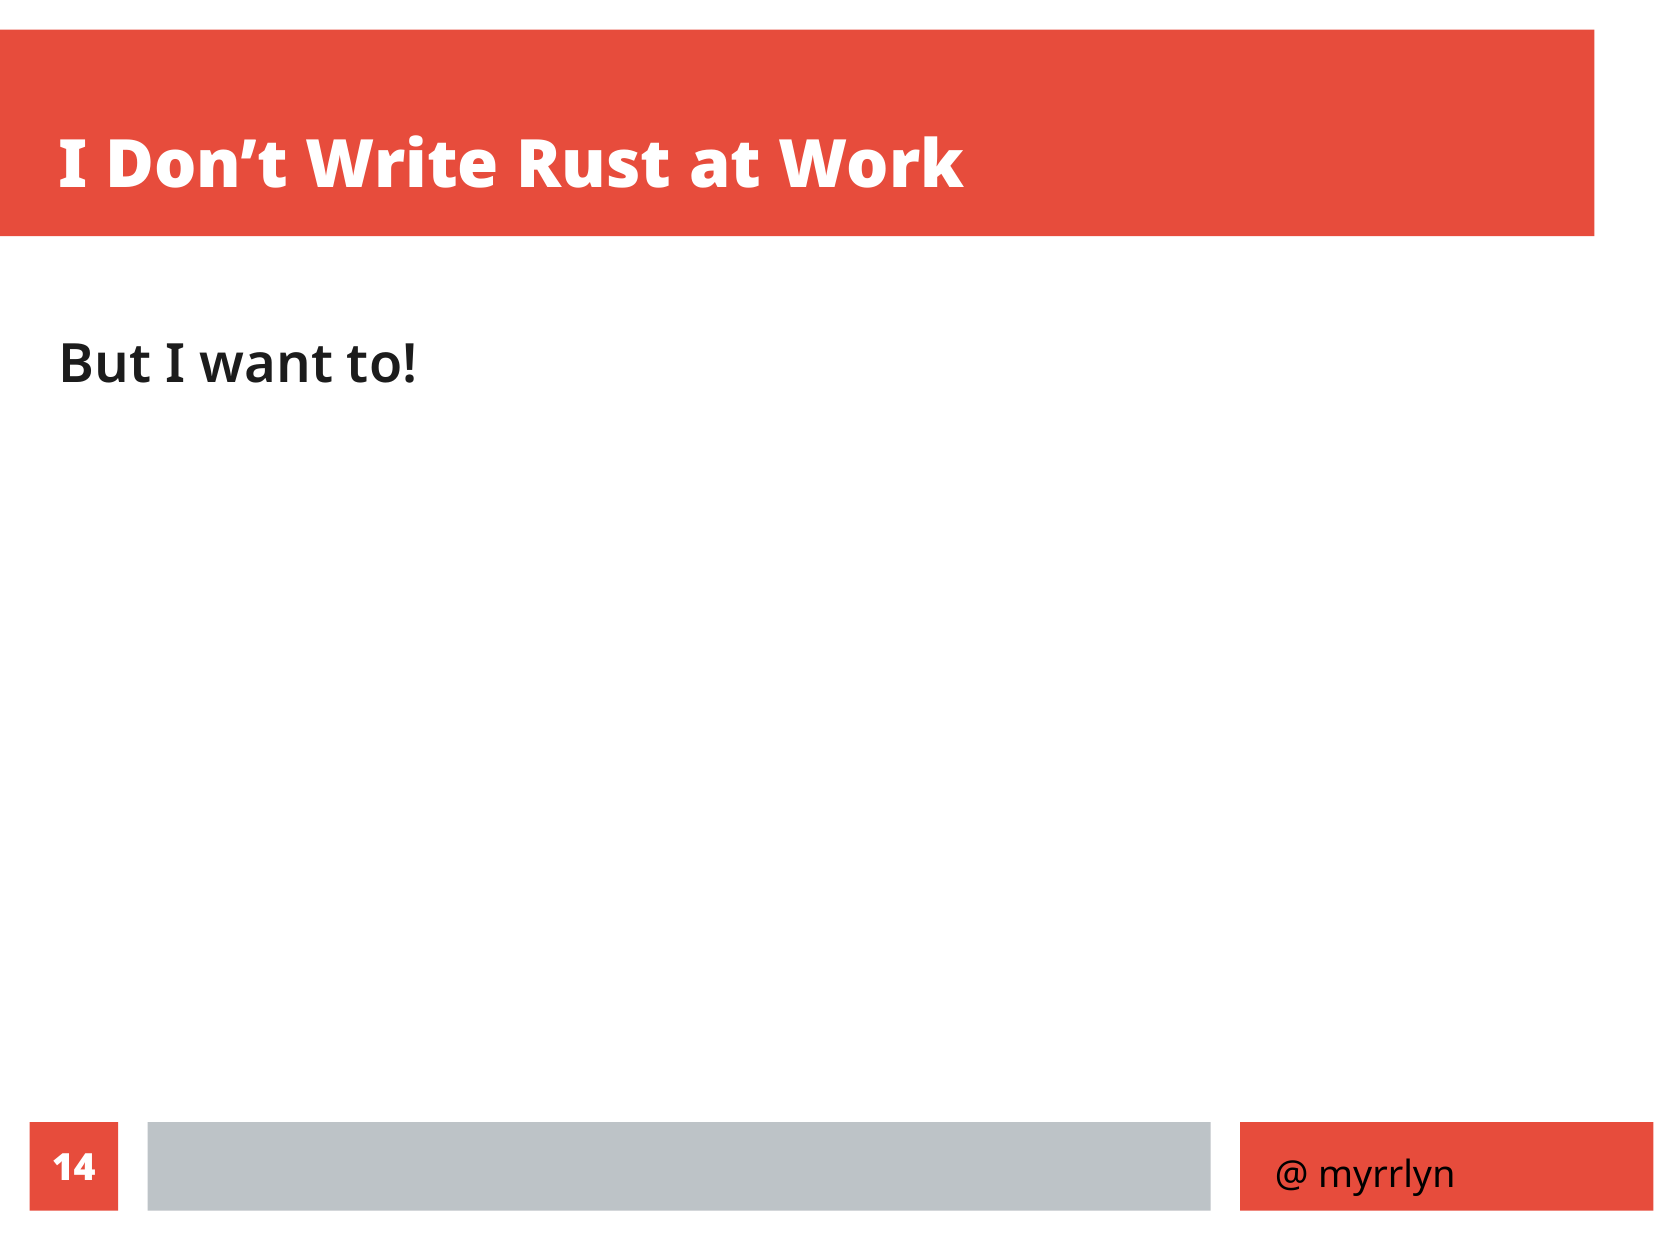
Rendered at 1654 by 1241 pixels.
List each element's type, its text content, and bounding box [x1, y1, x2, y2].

text_box @ myrrlyn [1260, 1140, 1636, 1202]
title I Don’t Write Rust at Work [59, 59, 1595, 207]
list But I want to! [59, 324, 1565, 1093]
